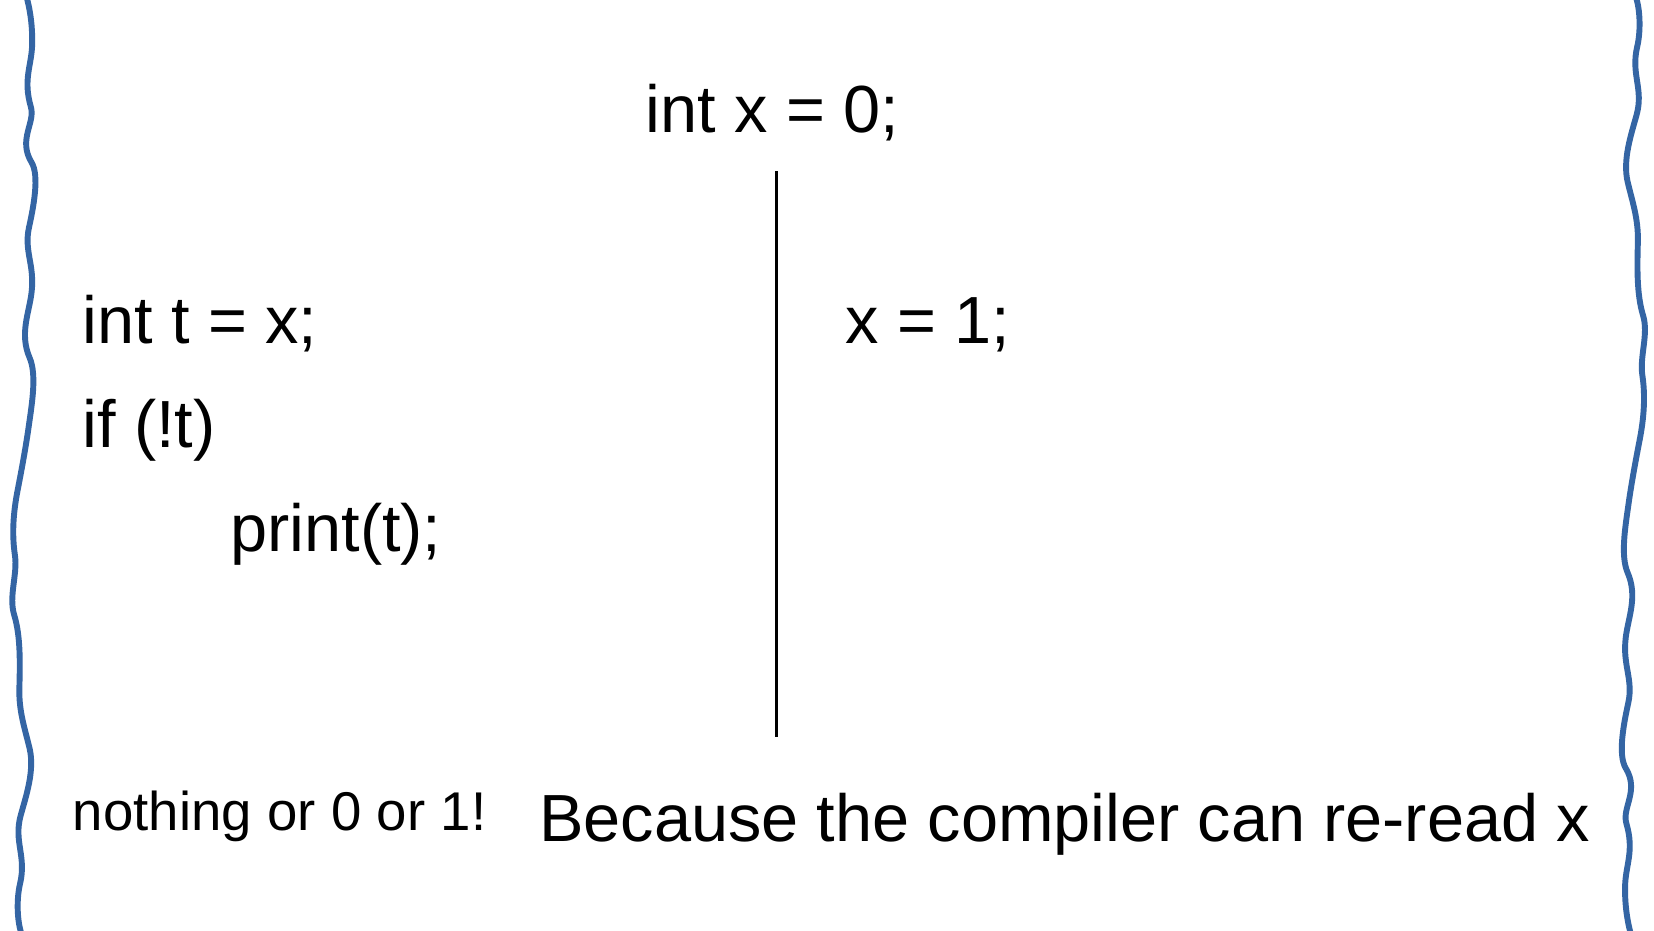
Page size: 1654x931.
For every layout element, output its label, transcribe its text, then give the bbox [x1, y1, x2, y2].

list Because the compiler can re-read x [539, 780, 1594, 882]
list x = 1; [845, 319, 1572, 780]
list nothing or 0 or 1! [72, 780, 491, 882]
list int x = 0; [645, 71, 1582, 319]
list int t = x; if (!t) print(t); [82, 74, 809, 852]
